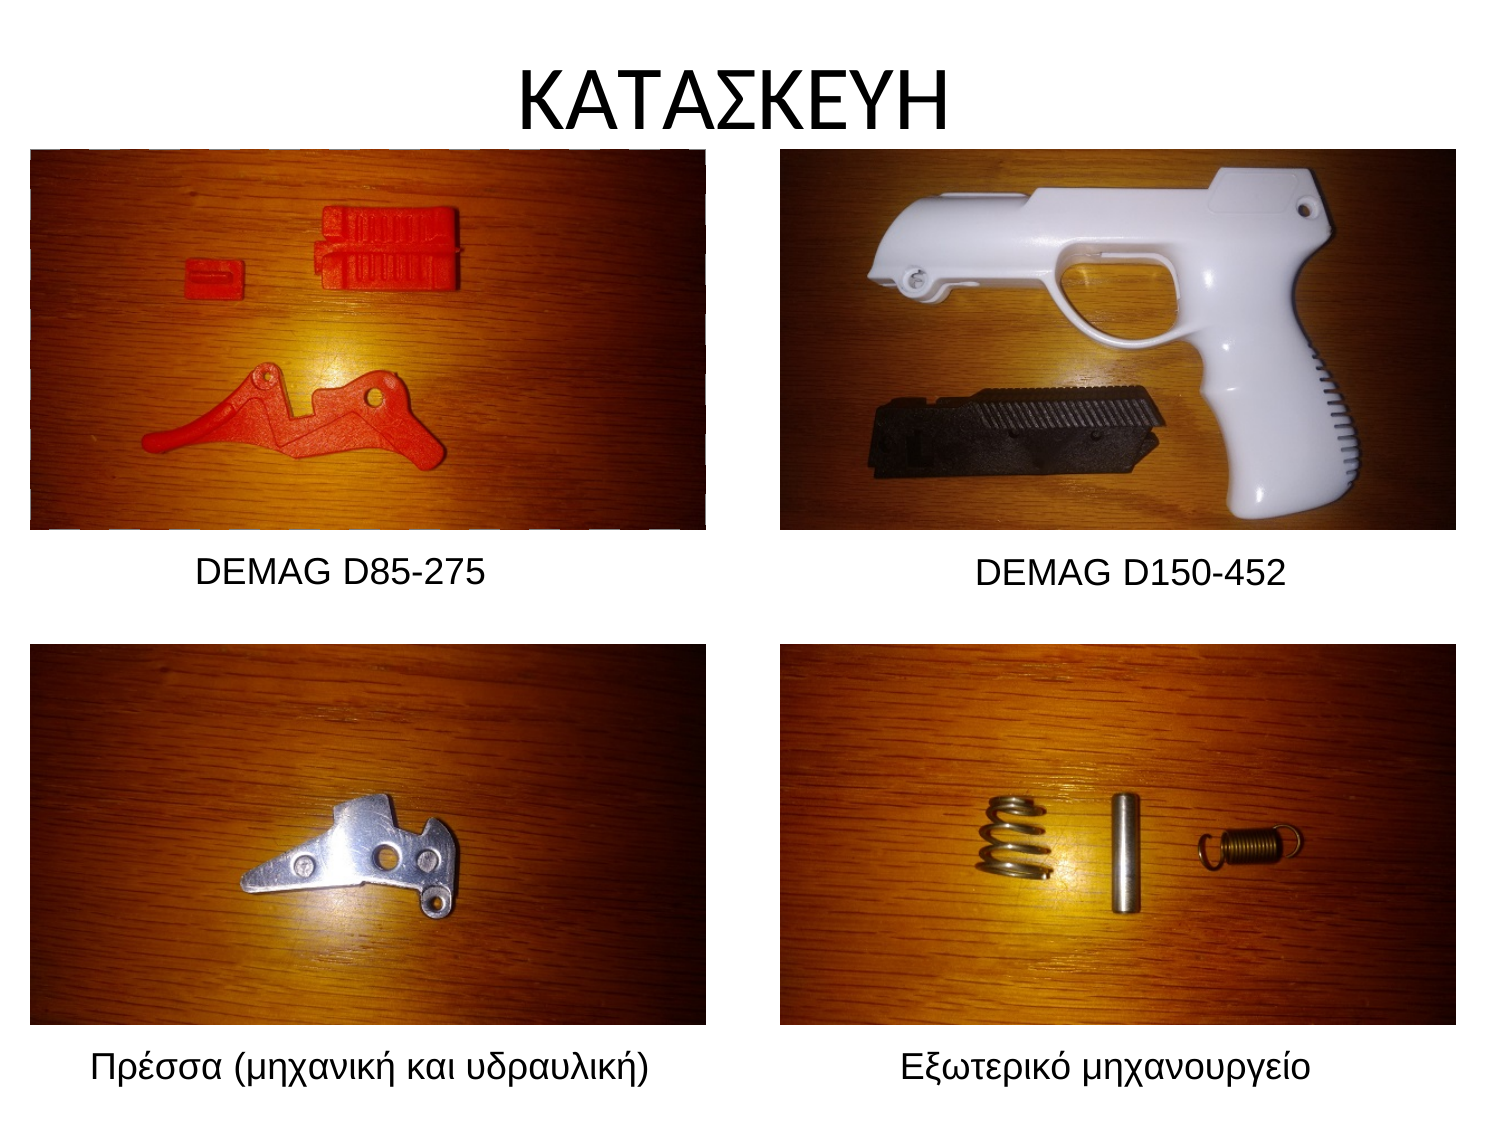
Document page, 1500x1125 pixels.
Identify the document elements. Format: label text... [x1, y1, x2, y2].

text_box DEMAG D85-275 [180, 539, 511, 600]
picture [30, 149, 706, 530]
text_box DEMAG D150-452 [960, 540, 1321, 601]
picture [780, 644, 1456, 1025]
text_box Πρέσσα (μηχανική και υδραυλική) [75, 1035, 691, 1095]
picture [30, 644, 706, 1025]
title ΚΑΤΑΣΚΕΥΗ [60, 29, 1411, 156]
text_box Εξωτερικό μηχανουργείο [885, 1035, 1351, 1095]
picture [780, 149, 1456, 530]
